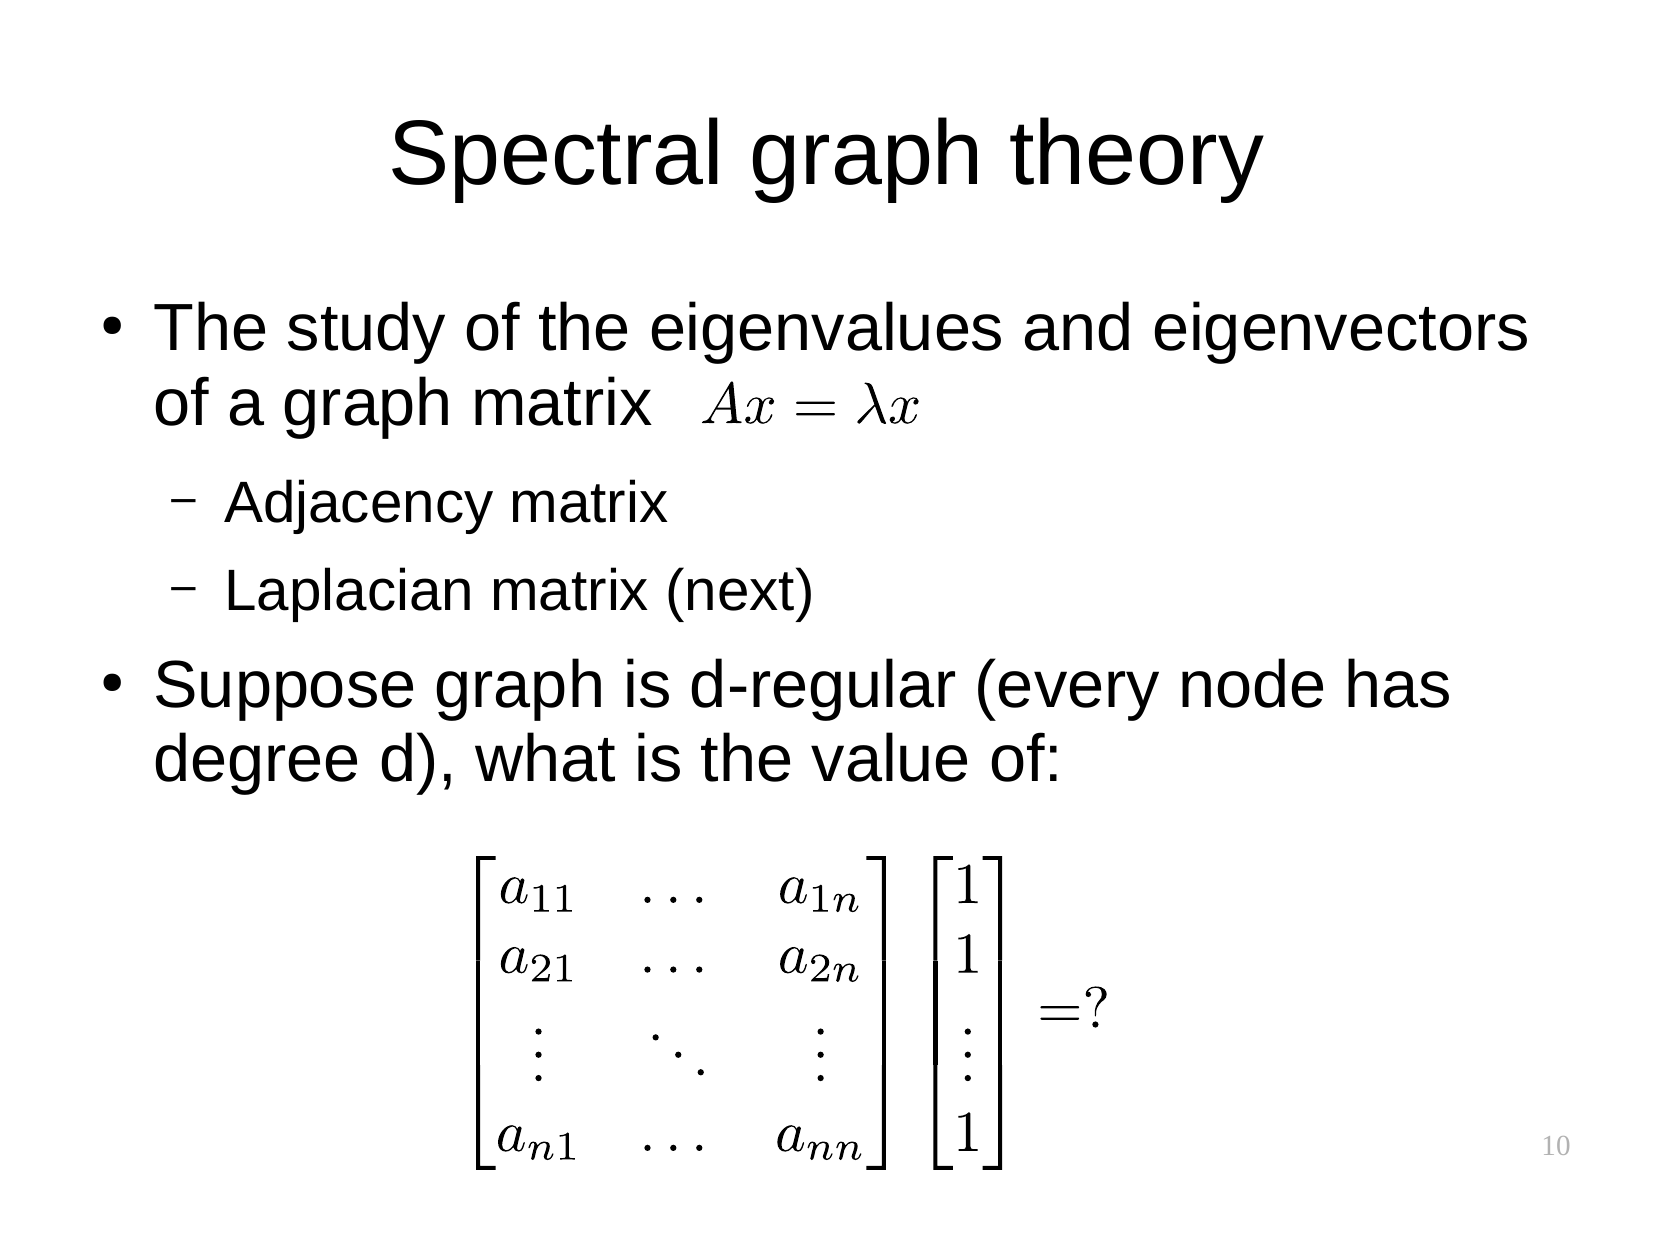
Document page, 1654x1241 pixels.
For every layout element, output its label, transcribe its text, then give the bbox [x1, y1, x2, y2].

text_box [699, 381, 922, 424]
title Spectral graph theory [82, 49, 1571, 257]
text_box [457, 856, 1111, 1171]
list The study of the eigenvalues and eigenvectors of a graph matrix Adjacency matrix Laplacian matrix (next) Suppose graph is d-regular (every node has degree d), what is the value of: [82, 290, 1571, 1010]
